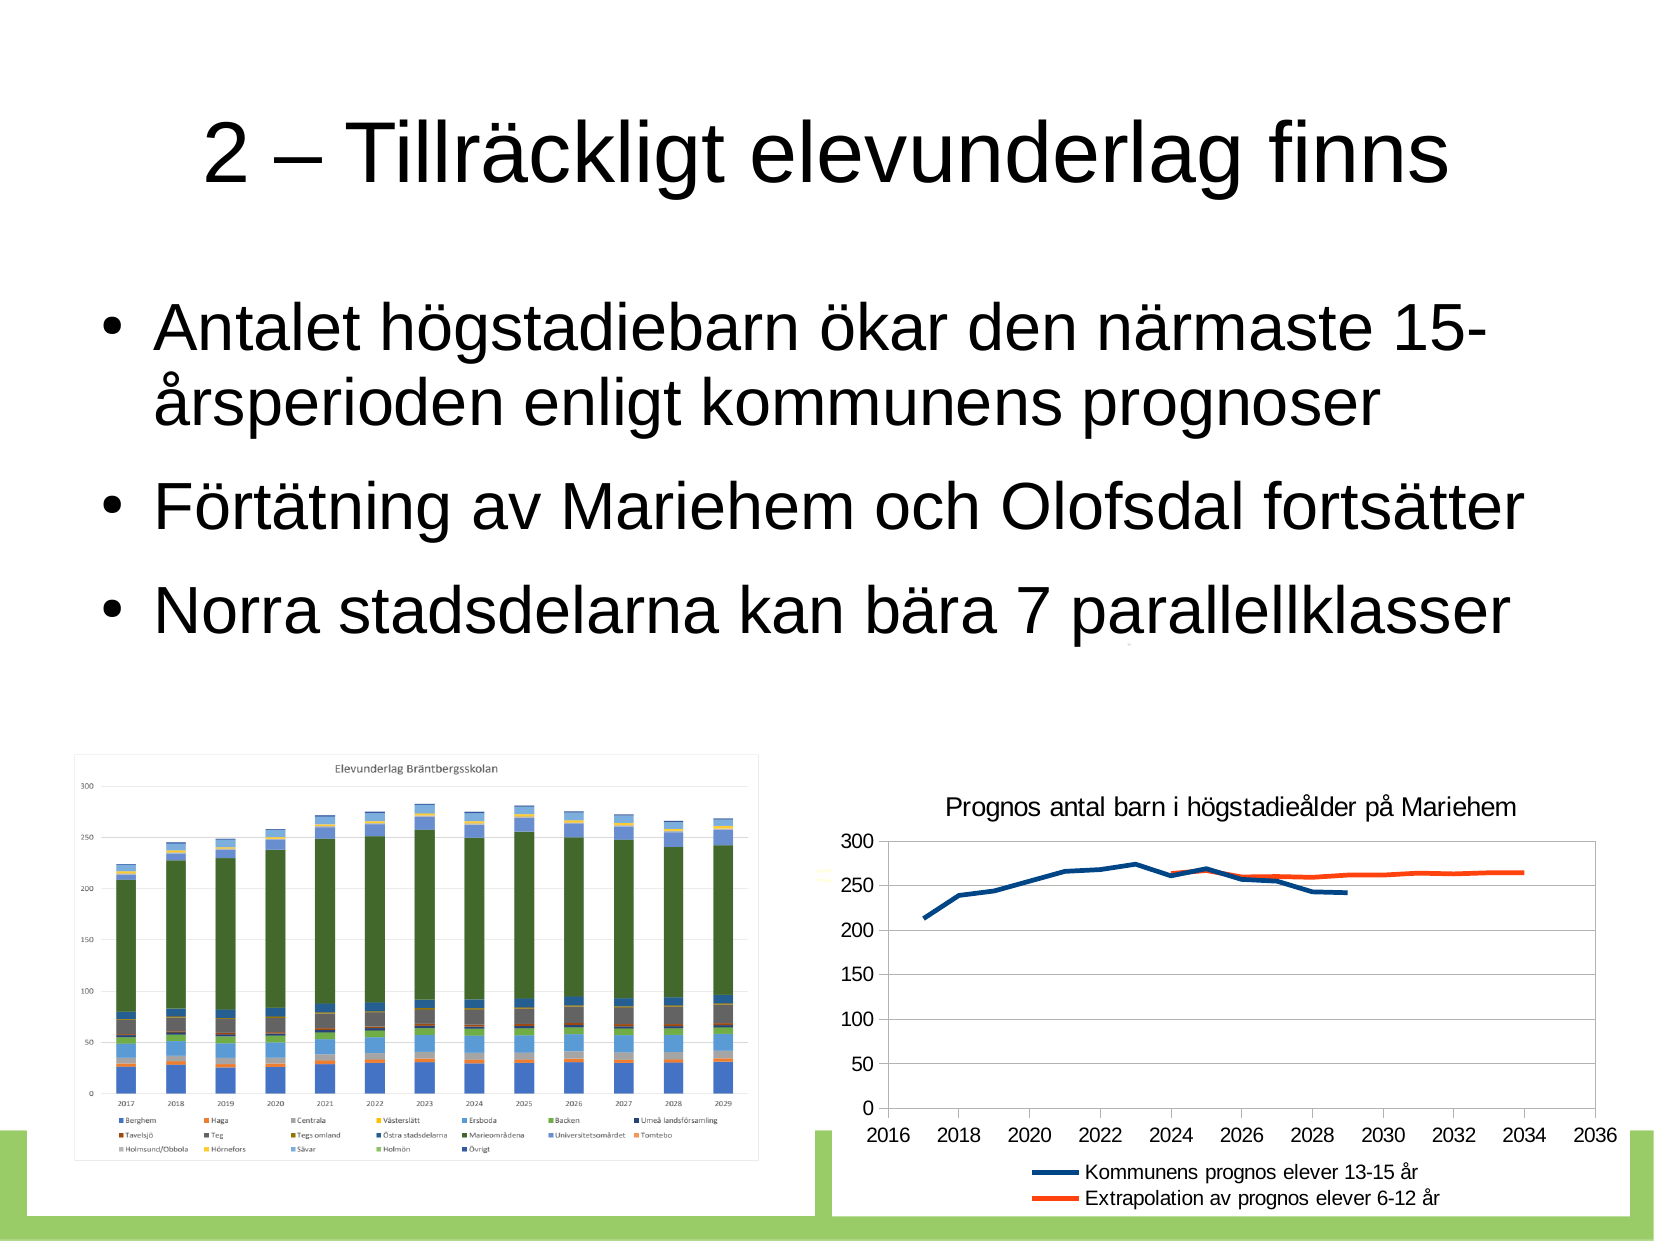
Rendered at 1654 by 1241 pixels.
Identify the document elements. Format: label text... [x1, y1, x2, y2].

picture [0, 0, 1654, 1241]
chart [832, 767, 1630, 1217]
list Antalet högstadiebarn ökar den närmaste 15-årsperioden enligt kommunens prognoser Förtätning av Mariehem och Olofsdal fortsätter Norra stadsdelarna kan bära 7 parallellklasser [82, 290, 1571, 1010]
title 2 – Tillräckligt elevunderlag finns [82, 49, 1571, 257]
